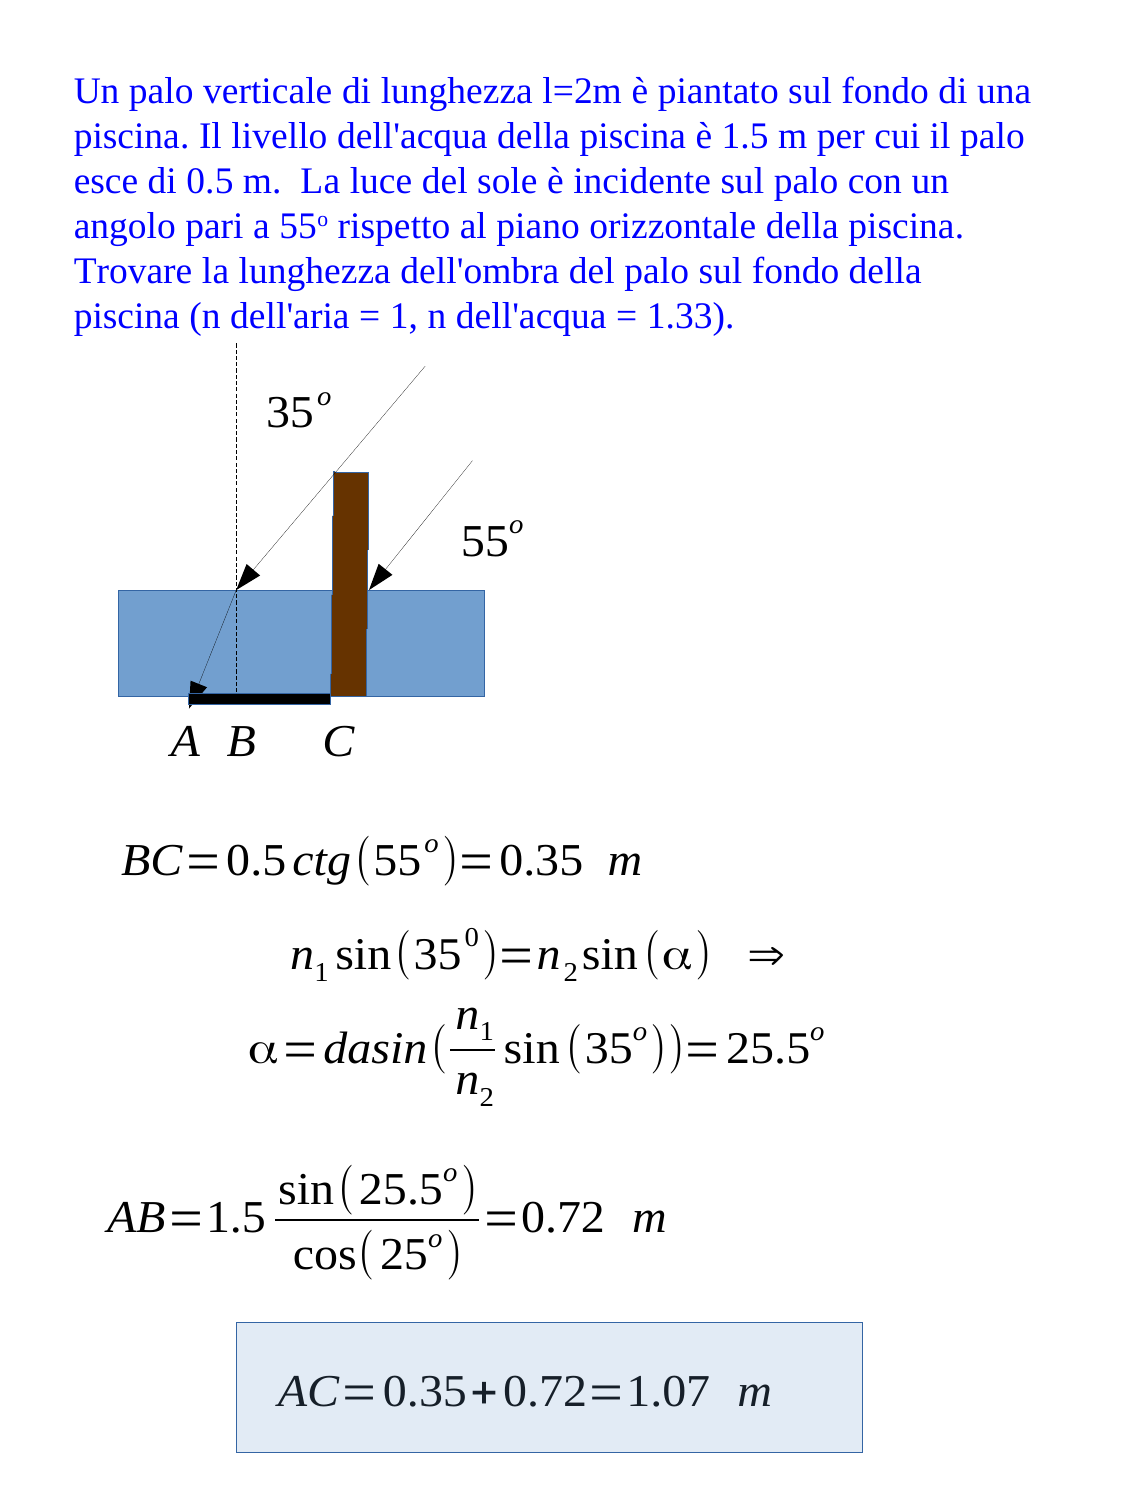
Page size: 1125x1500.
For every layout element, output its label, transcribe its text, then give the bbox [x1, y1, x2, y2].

text_box [118, 472, 485, 705]
chart [310, 716, 369, 768]
chart [254, 379, 343, 438]
chart [152, 716, 268, 768]
chart [236, 921, 838, 1111]
chart [106, 826, 656, 888]
text_box [236, 1299, 886, 1453]
chart [88, 1156, 678, 1284]
text_box Un palo verticale di lunghezza l=2m è piantato sul fondo di una piscina. Il livello dell'acqua della piscina è 1.5 m per cui il palo esce di 0.5 m. La luce del sole è incidente sul palo con un angolo pari a 55o rispetto al piano orizzontale della piscina. Trovare la lunghezza dell'ombra del palo sul fondo della piscina (n dell'aria = 1, n dell'acqua = 1.33). [59, 59, 1052, 389]
chart [448, 507, 538, 566]
